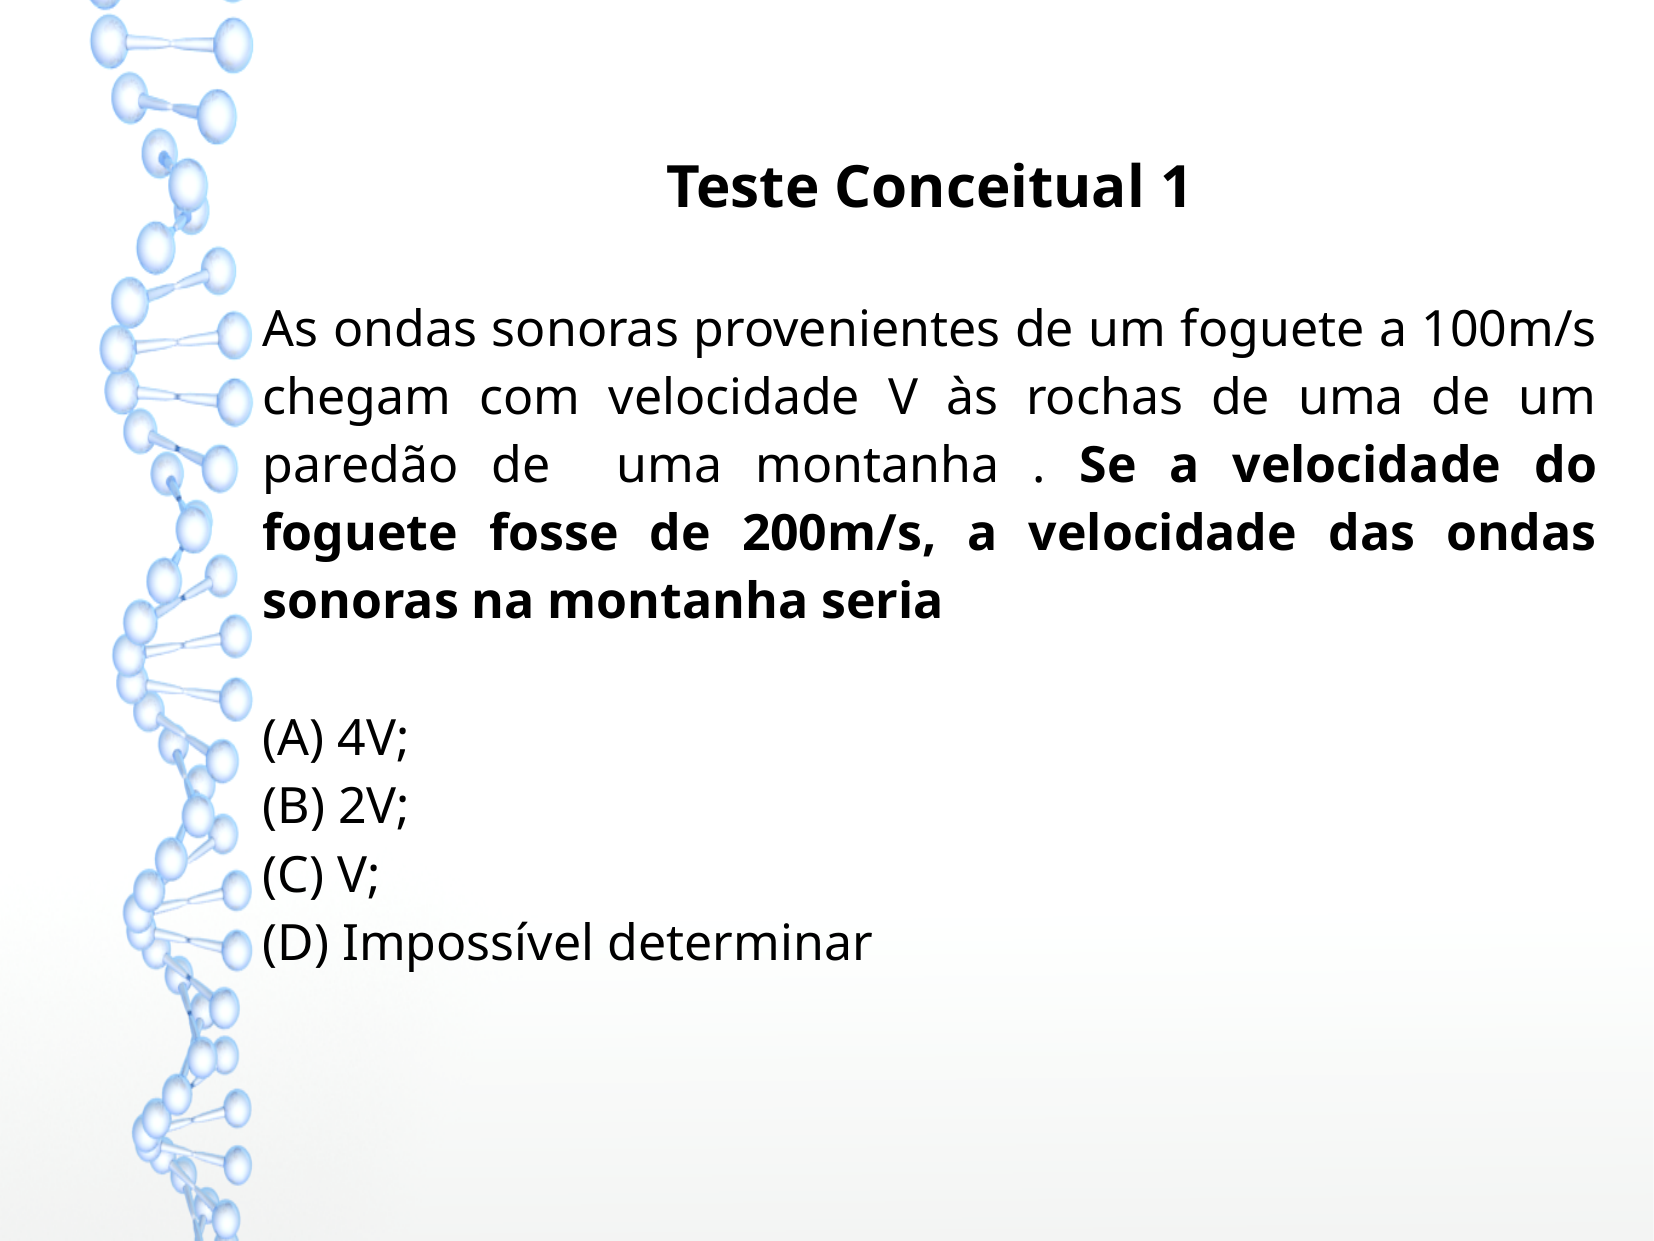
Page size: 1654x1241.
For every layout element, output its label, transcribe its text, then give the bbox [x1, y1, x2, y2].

text_box Teste Conceitual 1 As ondas sonoras provenientes de um foguete a 100m/s chegam com velocidade V às rochas de uma de um paredão de uma montanha . Se a velocidade do foguete fosse de 200m/s, a velocidade das ondas sonoras na montanha seria (A) 4V; (B) 2V; (C) V; (D) Impossível determinar [248, 137, 1630, 886]
picture [0, 0, 1654, 1241]
